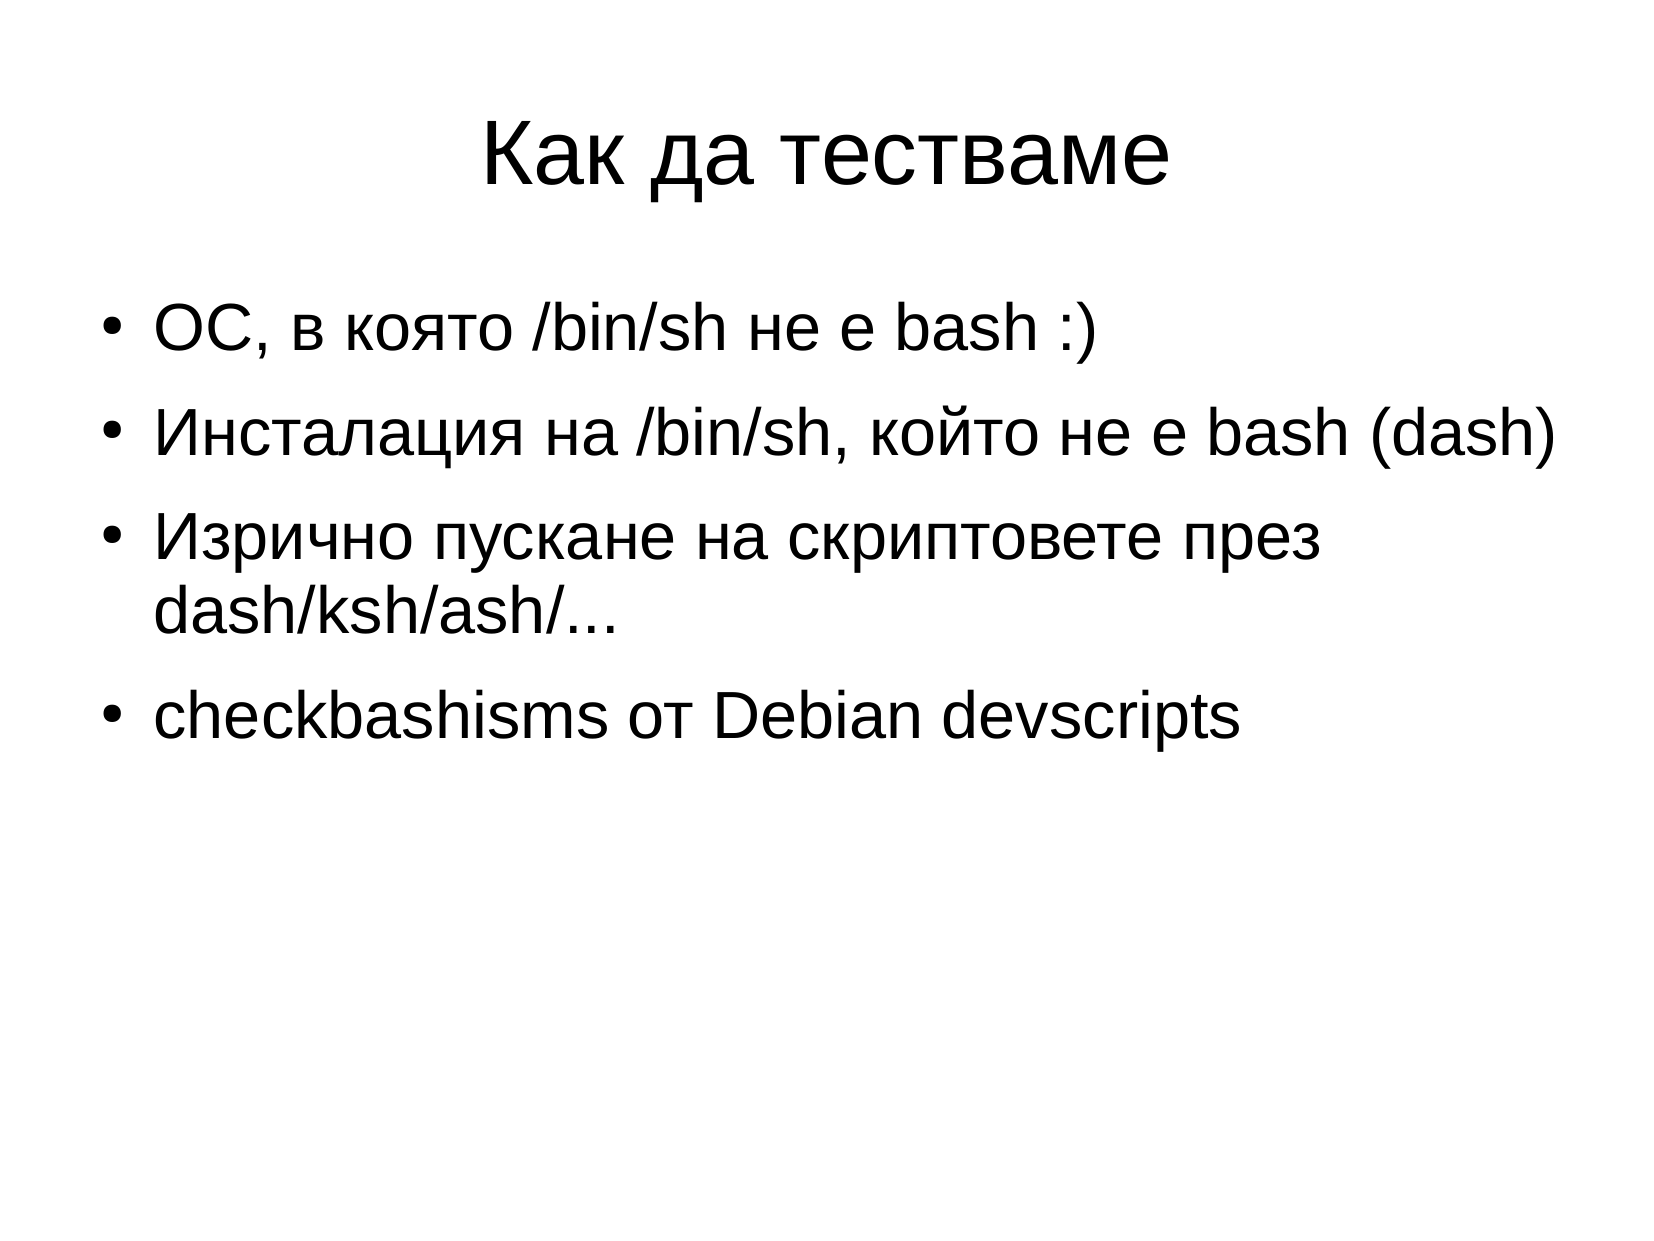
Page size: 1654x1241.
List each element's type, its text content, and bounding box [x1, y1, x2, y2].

list ОС, в която /bin/sh не е bash :) Инсталация на /bin/sh, който не е bash (dash) Изрично пускане на скриптовете през dash/ksh/ash/... checkbashisms от Debian devscripts [82, 290, 1571, 1109]
title Как да тестваме [82, 56, 1571, 250]
